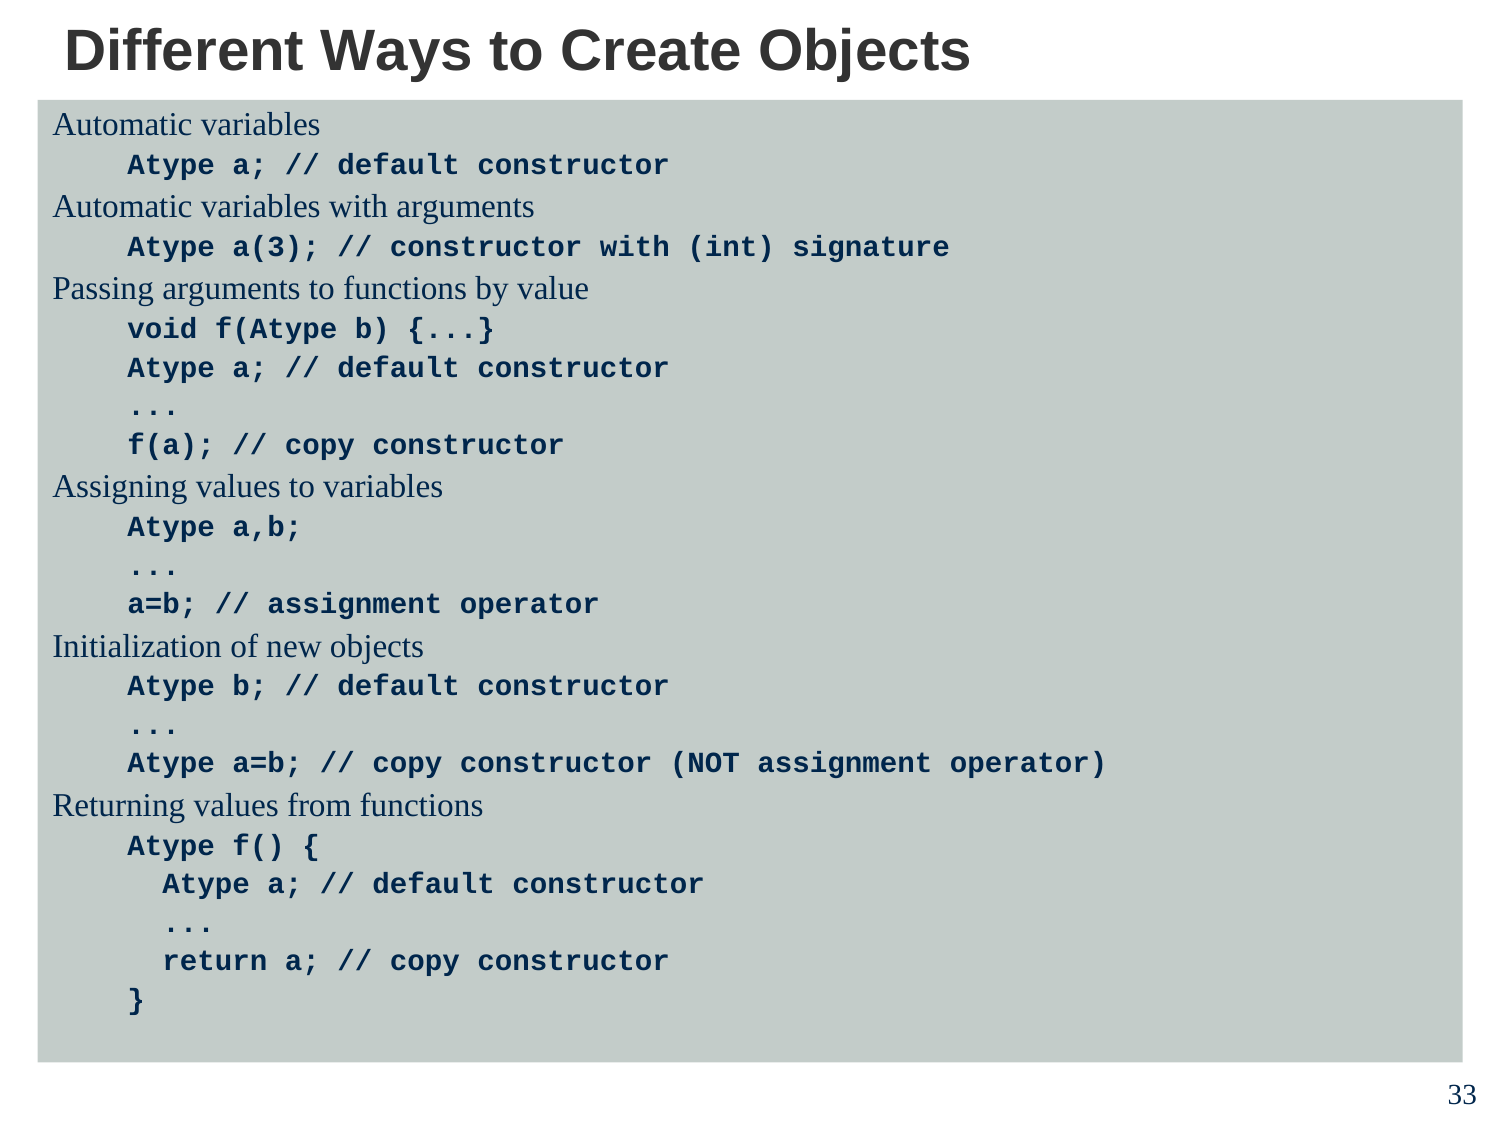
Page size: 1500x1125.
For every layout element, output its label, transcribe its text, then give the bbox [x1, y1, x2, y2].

list Automatic variables Atype a; // default constructor Automatic variables with arguments Atype a(3); // constructor with (int) signature Passing arguments to functions by value void f(Atype b) {...} Atype a; // default constructor ... f(a); // copy constructor Assigning values to variables Atype a,b; ... a=b; // assignment operator Initialization of new objects Atype b; // default constructor ... Atype a=b; // copy constructor (NOT assignment operator) Returning values from functions Atype f() { Atype a; // default constructor ... return a; // copy constructor } [37, 99, 1463, 1063]
title Different Ways to Create Objects [49, 0, 1450, 91]
